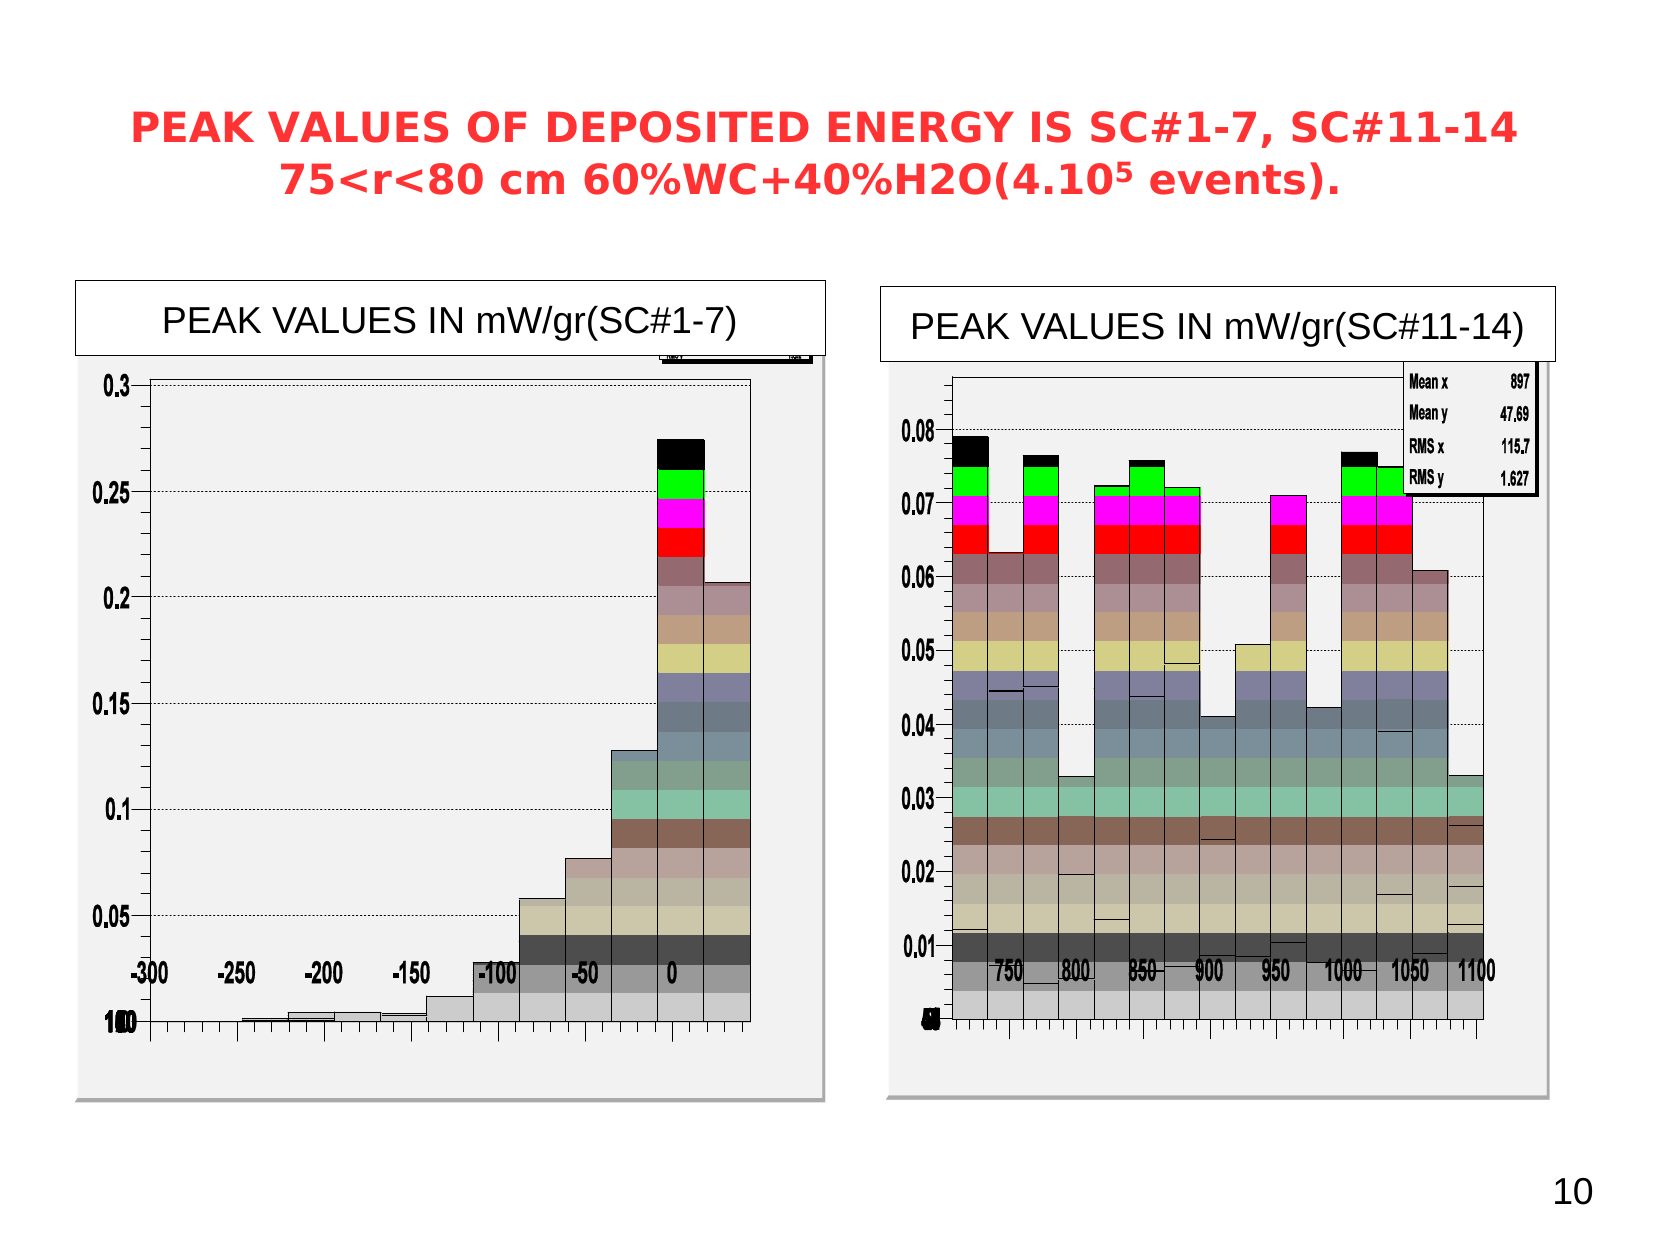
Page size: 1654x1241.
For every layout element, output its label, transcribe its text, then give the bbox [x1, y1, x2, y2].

picture [886, 362, 1550, 1100]
picture [75, 356, 826, 1103]
text_box PEAK VALUES IN mW/gr(SC#11-14) [880, 286, 1556, 362]
title PEAK VALUES OF DEPOSITED ENERGY IS SC#1-7, SC#11-14 75<r<80 cm 60%WC+40%H2O(4.105 events). [82, 56, 1567, 245]
text_box 10 [1537, 1157, 1625, 1220]
text_box PEAK VALUES IN mW/gr(SC#1-7) [75, 280, 826, 356]
